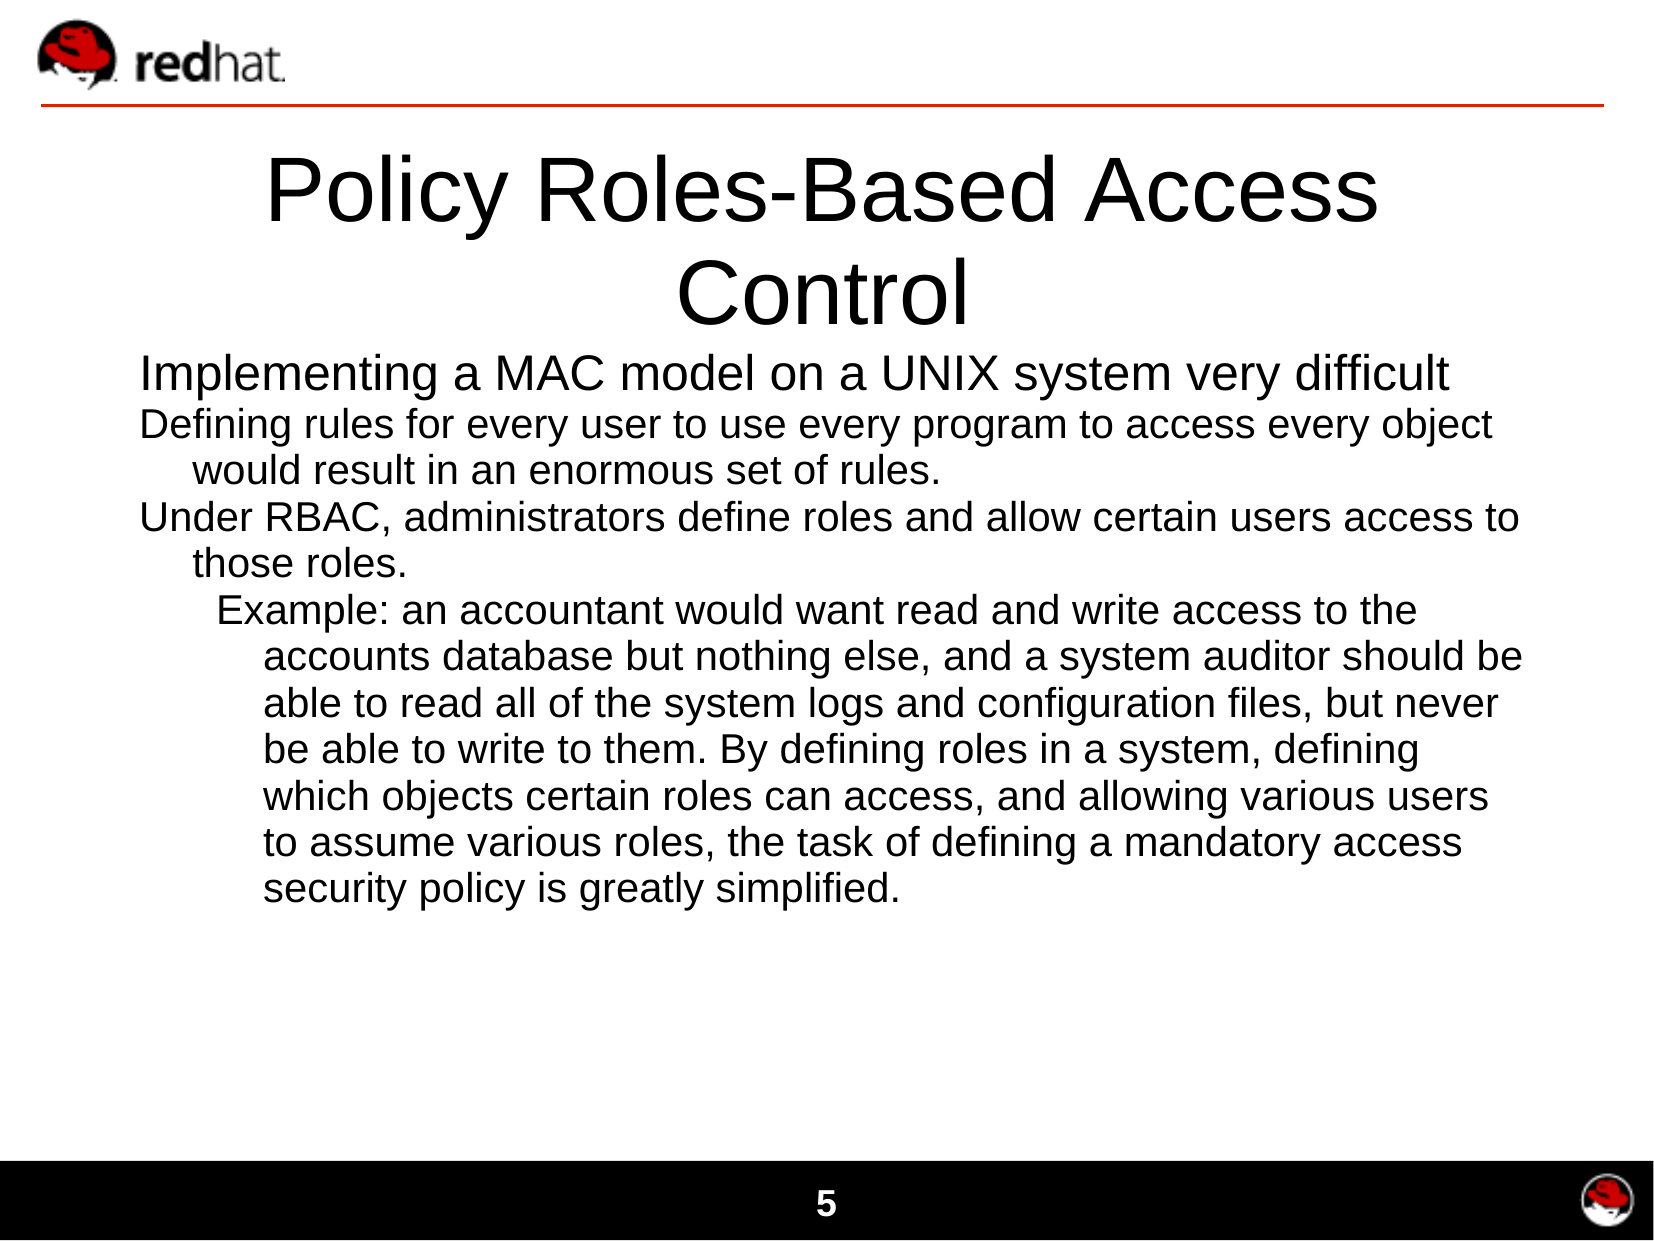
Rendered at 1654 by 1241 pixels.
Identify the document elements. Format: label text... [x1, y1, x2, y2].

text_box [348, 168, 1189, 307]
title Policy Roles-Based Access Control [117, 105, 1530, 378]
picture [1576, 1170, 1639, 1233]
picture [36, 17, 285, 101]
list Implementing a MAC model on a UNIX system very difficult Defining rules for every user to use every program to access every object would result in an enormous set of rules. Under RBAC, administrators define roles and allow certain users access to those roles. Example: an accountant would want read and write access to the accounts database but nothing else, and a system auditor should be able to read all of the system logs and configuration files, but never be able to write to them. By defining roles in a system, defining which objects certain roles can access, and allowing various users to assume various roles, the task of defining a mandatory access security policy is greatly simplified. [121, 344, 1534, 1127]
